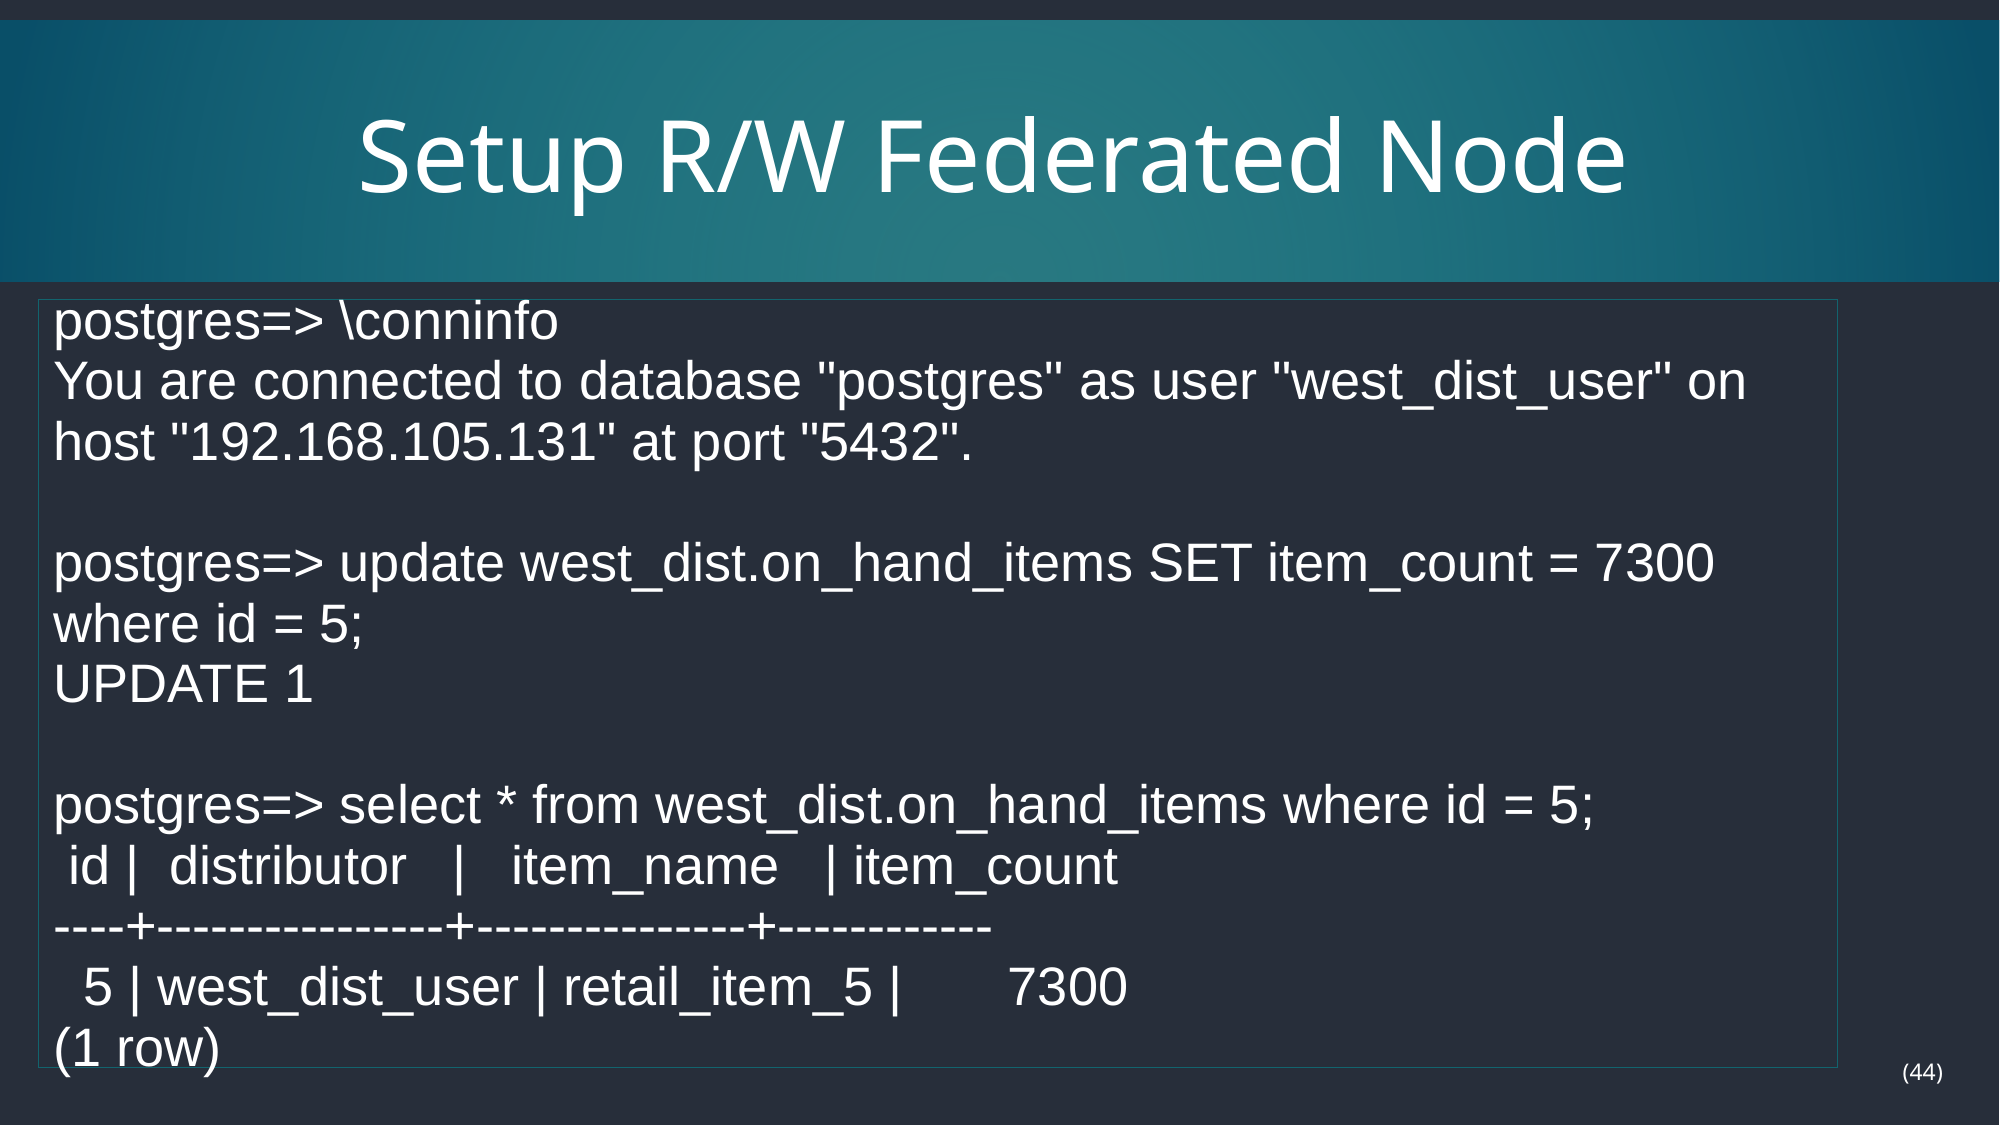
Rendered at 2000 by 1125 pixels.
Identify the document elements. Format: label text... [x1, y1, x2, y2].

slide_number (<number>) [1508, 1042, 1959, 1103]
text_box Setup R/W Federated Node [37, 85, 1950, 220]
text_box postgres=> \conninfo You are connected to database "postgres" as user "west_dist_user" on host "192.168.105.131" at port "5432". postgres=> update west_dist.on_hand_items SET item_count = 7300 where id = 5; UPDATE 1 postgres=> select * from west_dist.on_hand_items where id = 5; id | distributor | item_name | item_count ----+----------------+---------------+------------ 5 | west_dist_user | retail_item_5 | 7300 (1 row) [38, 299, 1838, 1068]
text_box [0, 20, 2000, 282]
